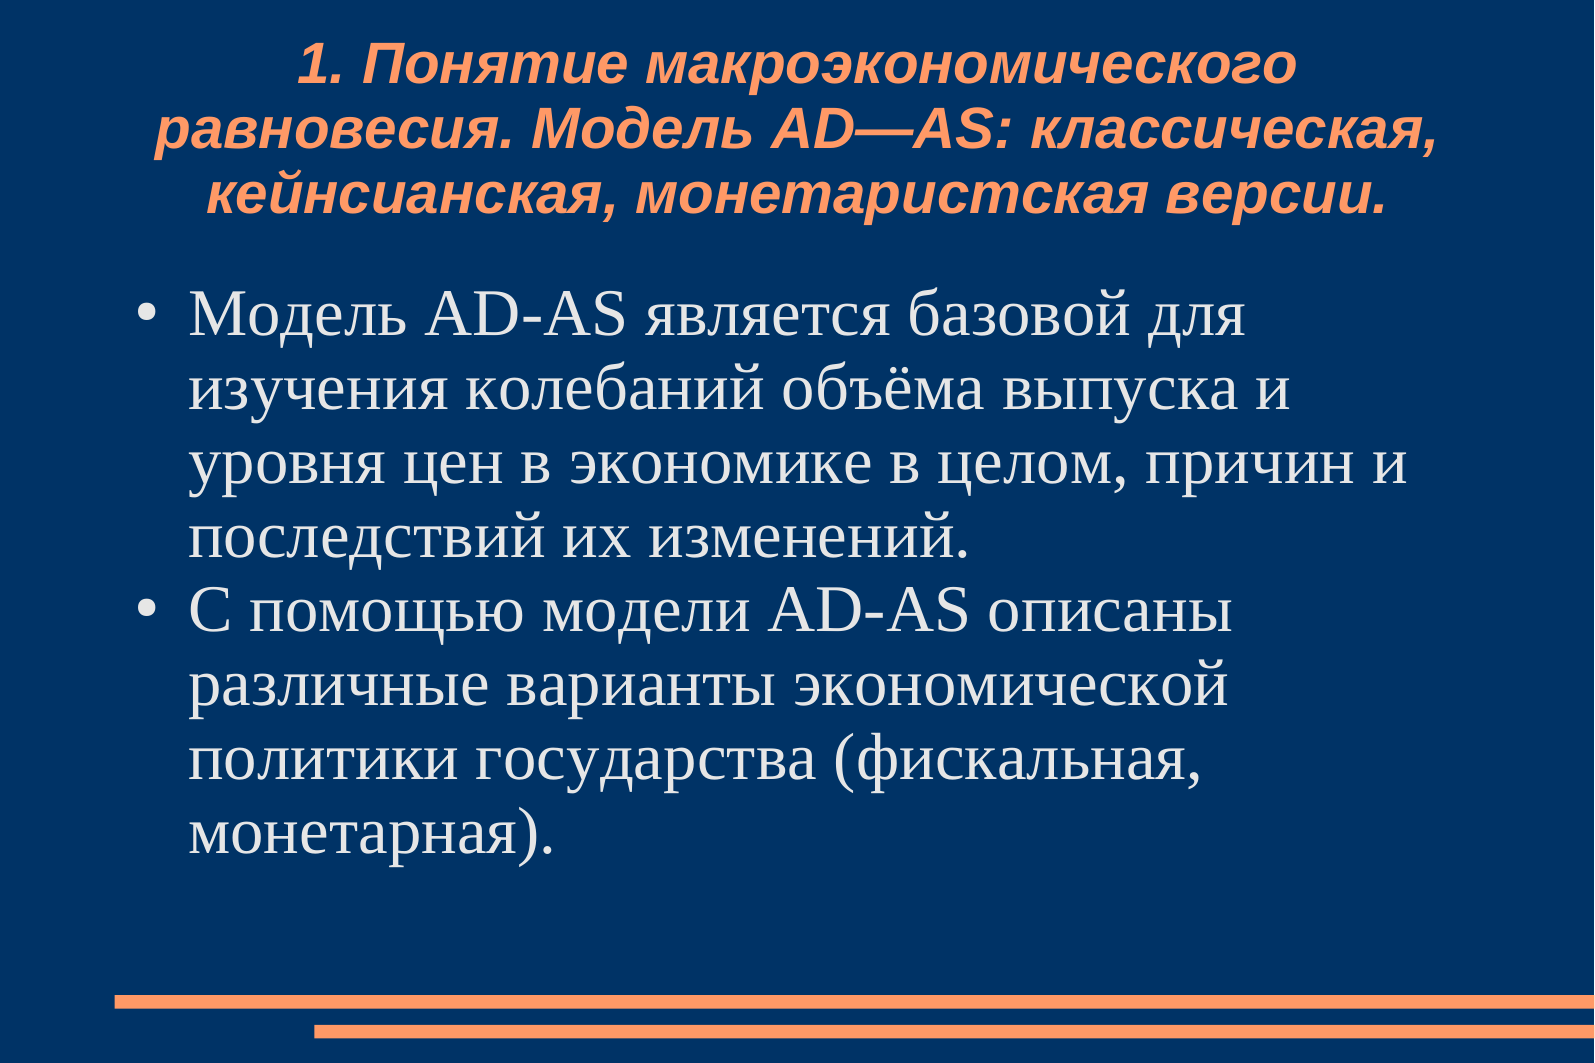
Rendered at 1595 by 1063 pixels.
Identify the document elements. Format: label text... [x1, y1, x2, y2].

list Модель AD-AS является базовой для изучения колебаний объёма выпуска и уровня цен в экономике в целом, причин и последствий их изменений. С помощью модели AD-AS описаны различные варианты экономической политики государства (фискальная, монетарная). [117, 276, 1505, 956]
title 1. Понятие макроэкономического равновесия. Модель AD—AS: классическая, кейнсианская, монетаристская версии. [117, 28, 1479, 228]
